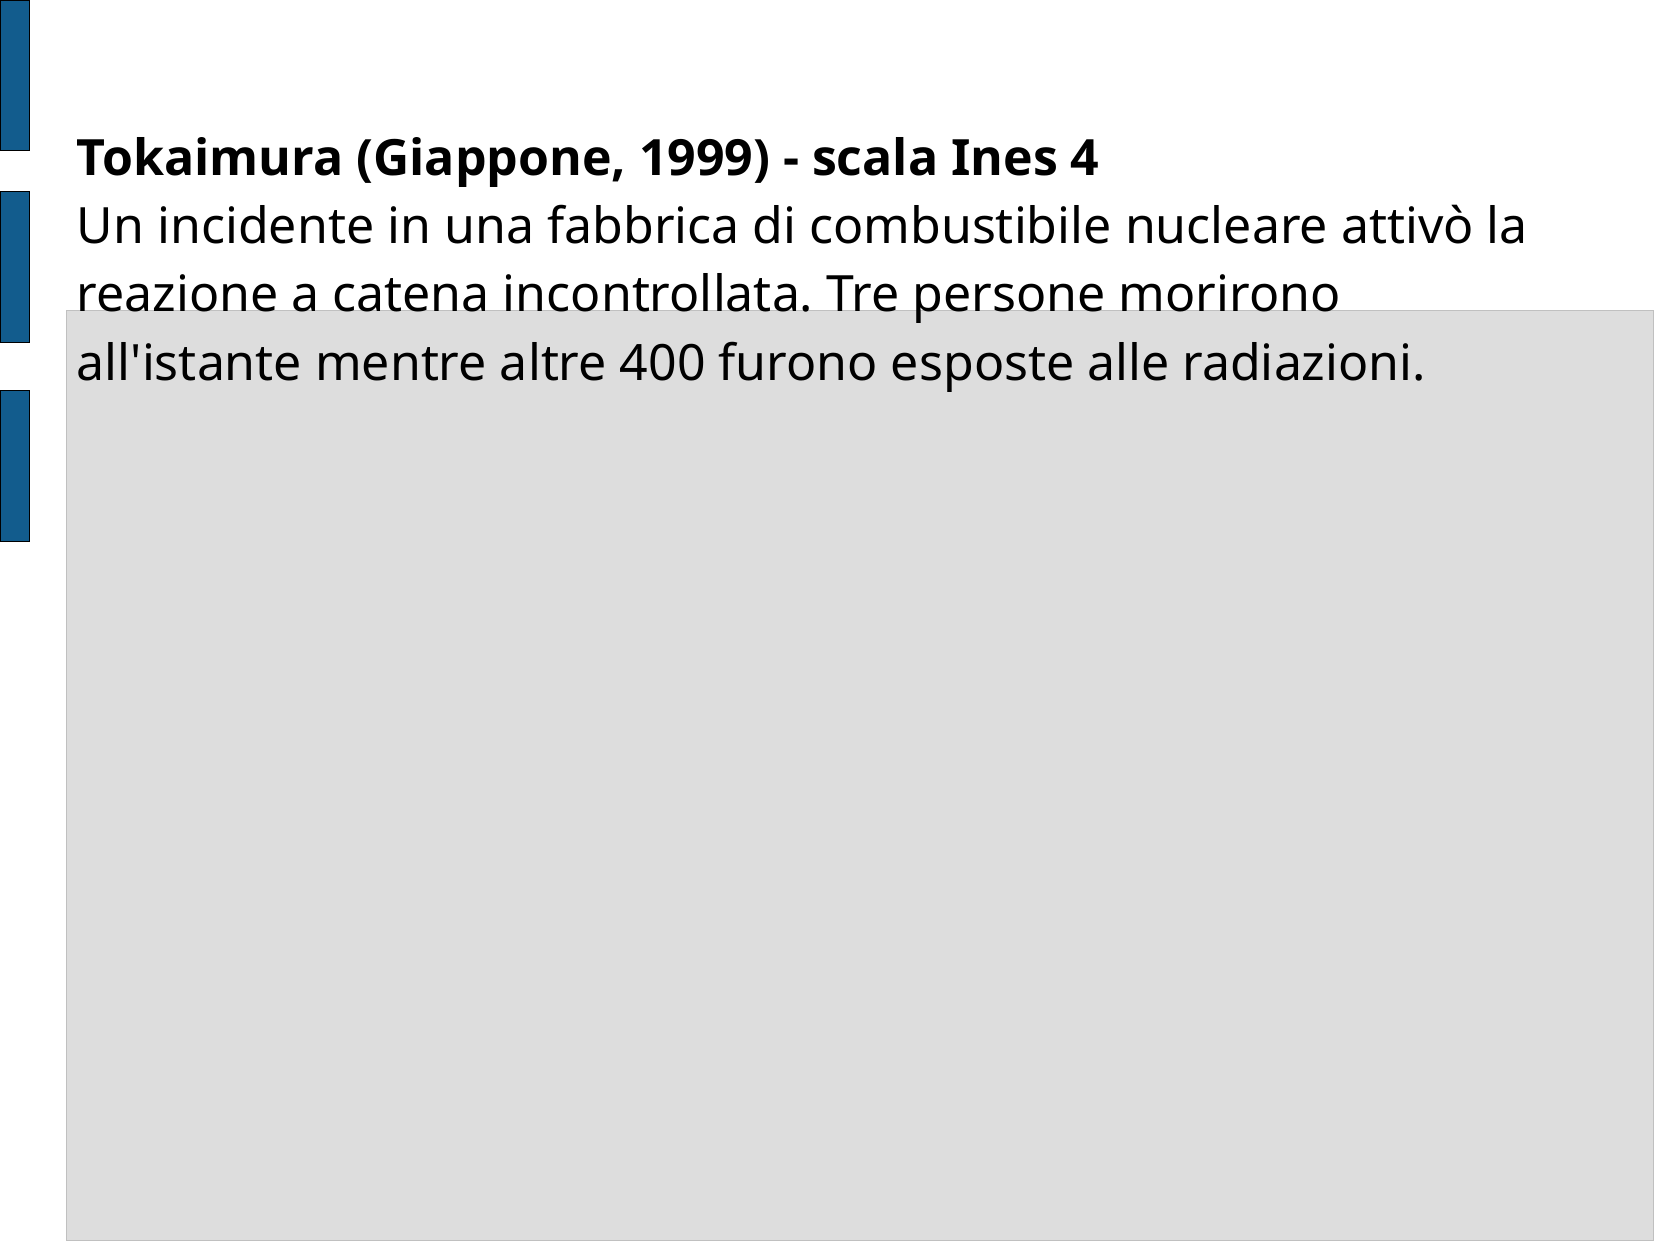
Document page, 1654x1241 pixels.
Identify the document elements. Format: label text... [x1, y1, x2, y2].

subtitle Tokaimura (Giappone, 1999) - scala Ines 4 Un incidente in una fabbrica di combustibile nucleare attivò la reazione a catena incontrollata. Tre persone morirono all'istante mentre altre 400 furono esposte alle radiazioni. [76, 118, 1565, 497]
